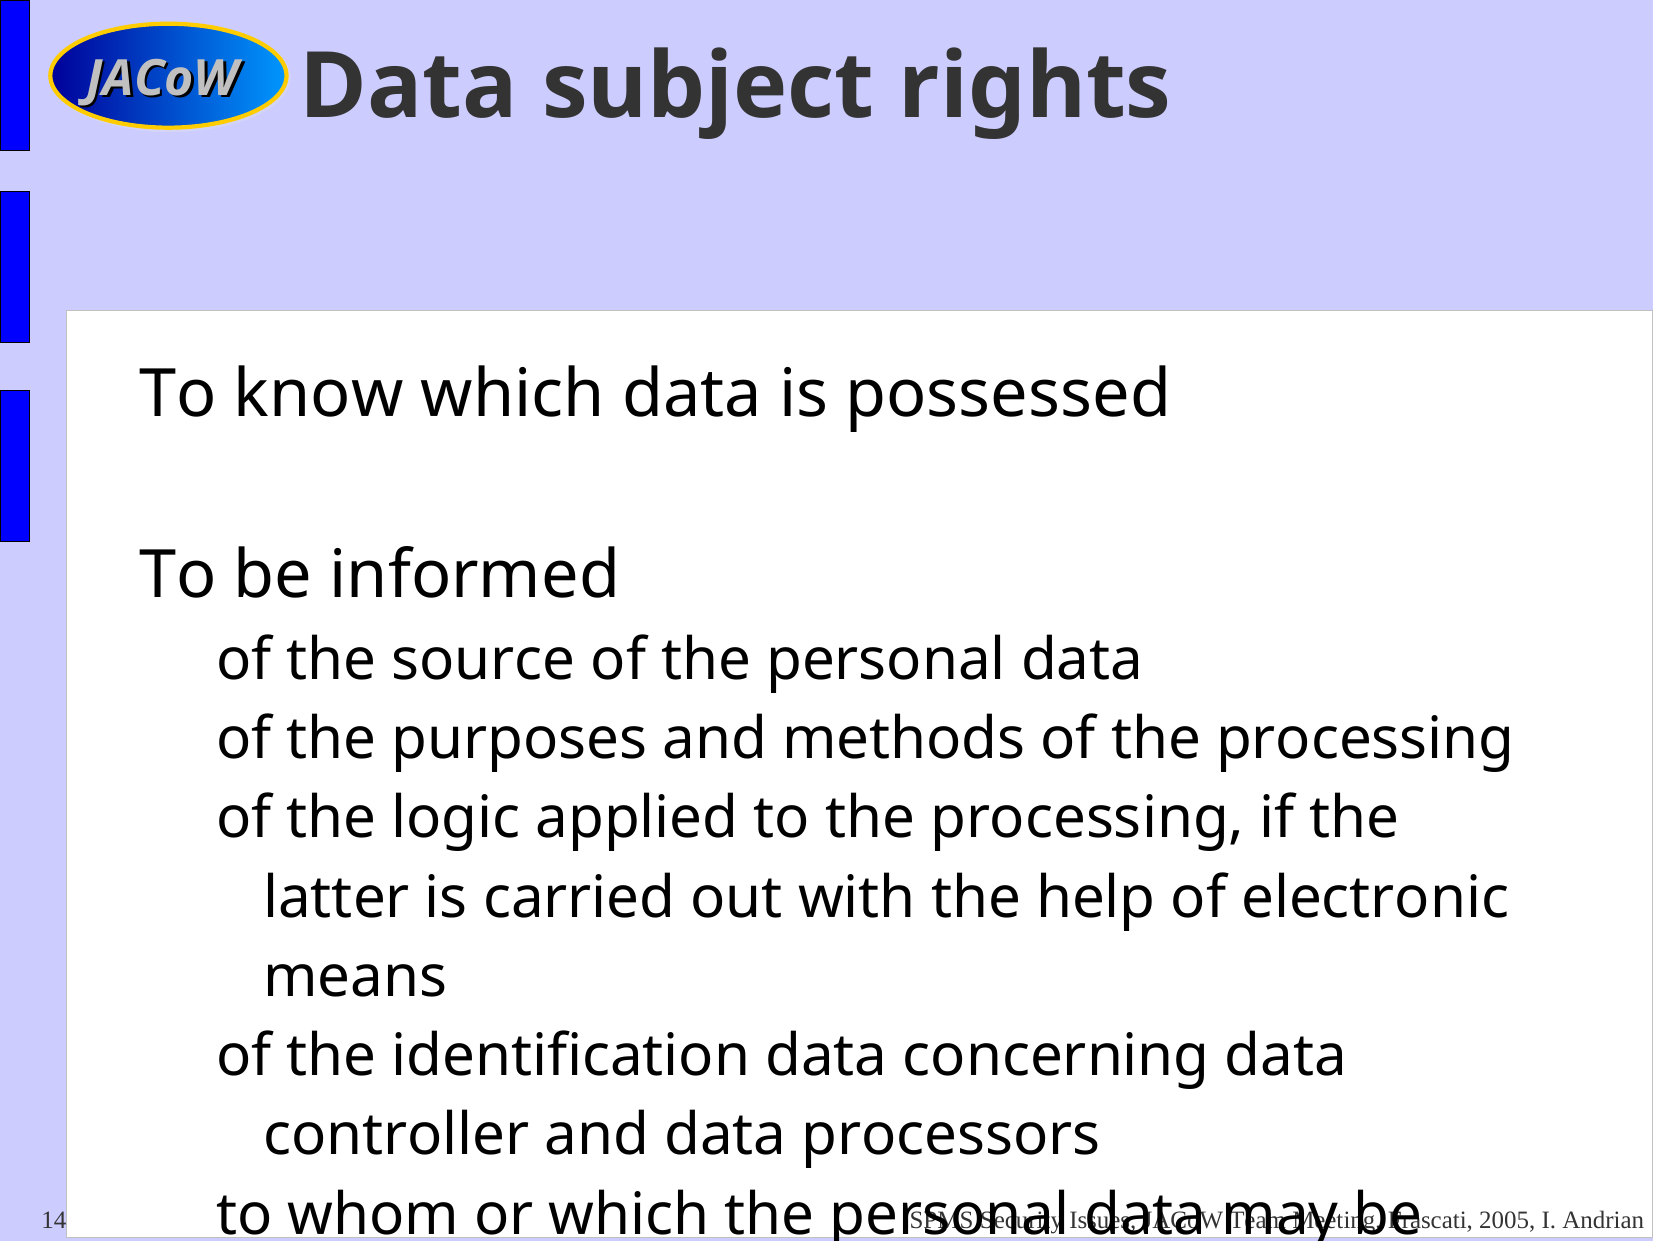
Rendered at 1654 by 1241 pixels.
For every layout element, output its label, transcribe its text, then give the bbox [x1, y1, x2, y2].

title Data subject rights [299, 19, 1650, 283]
list To know which data is possessed To be informed of the source of the personal data of the purposes and methods of the processing of the logic applied to the processing, if the latter is carried out with the help of electronic means of the identification data concerning data controller and data processors to whom or which the personal data may be communicated [121, 344, 1534, 1127]
